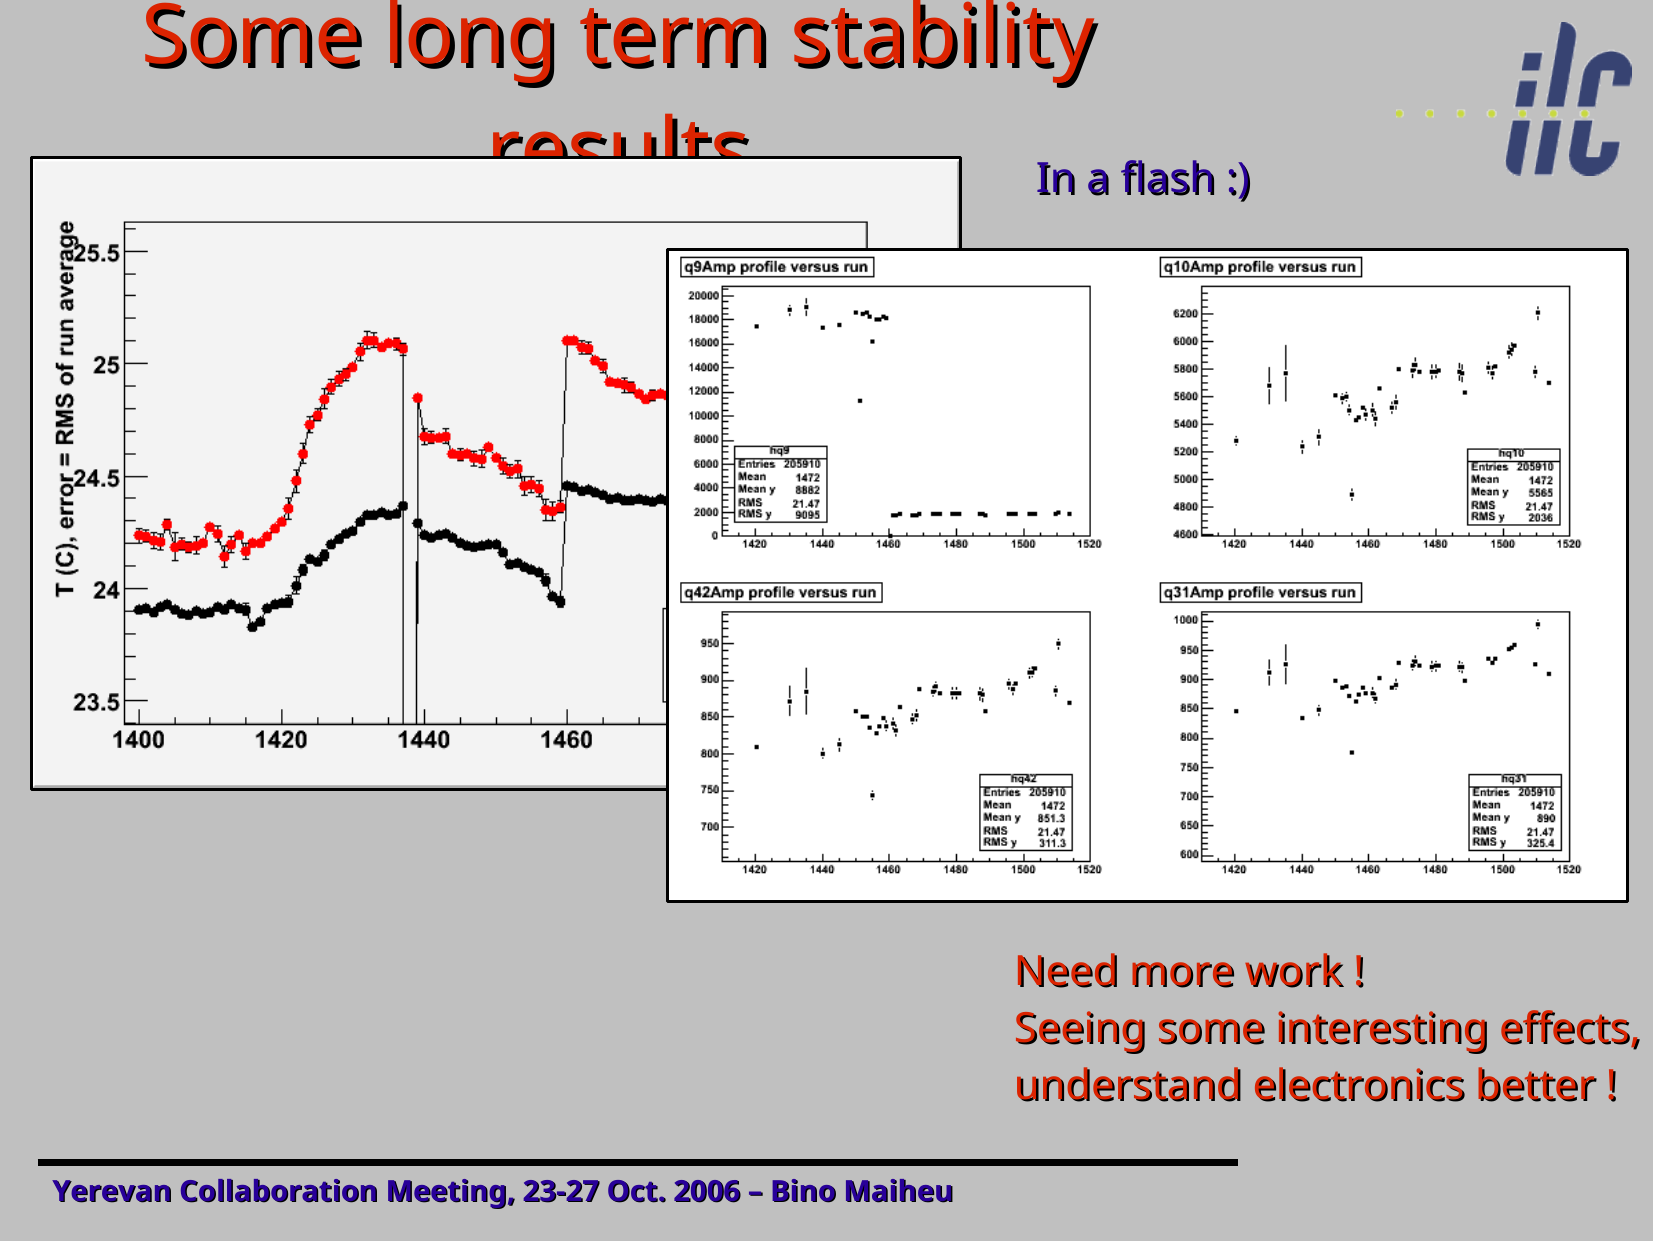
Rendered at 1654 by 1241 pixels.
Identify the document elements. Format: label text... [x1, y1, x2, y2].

picture [1396, 22, 1632, 176]
text_box In a flash :) [1021, 140, 1269, 206]
picture [668, 250, 1627, 901]
title Some long term stability results [37, 37, 1200, 140]
text_box Yerevan Collaboration Meeting, 23-27 Oct. 2006 – Bino Maiheu [37, 1162, 996, 1213]
text_box Need more work ! Seeing some interesting effects, understand electronics better ! [999, 933, 1620, 1099]
picture [32, 159, 960, 788]
